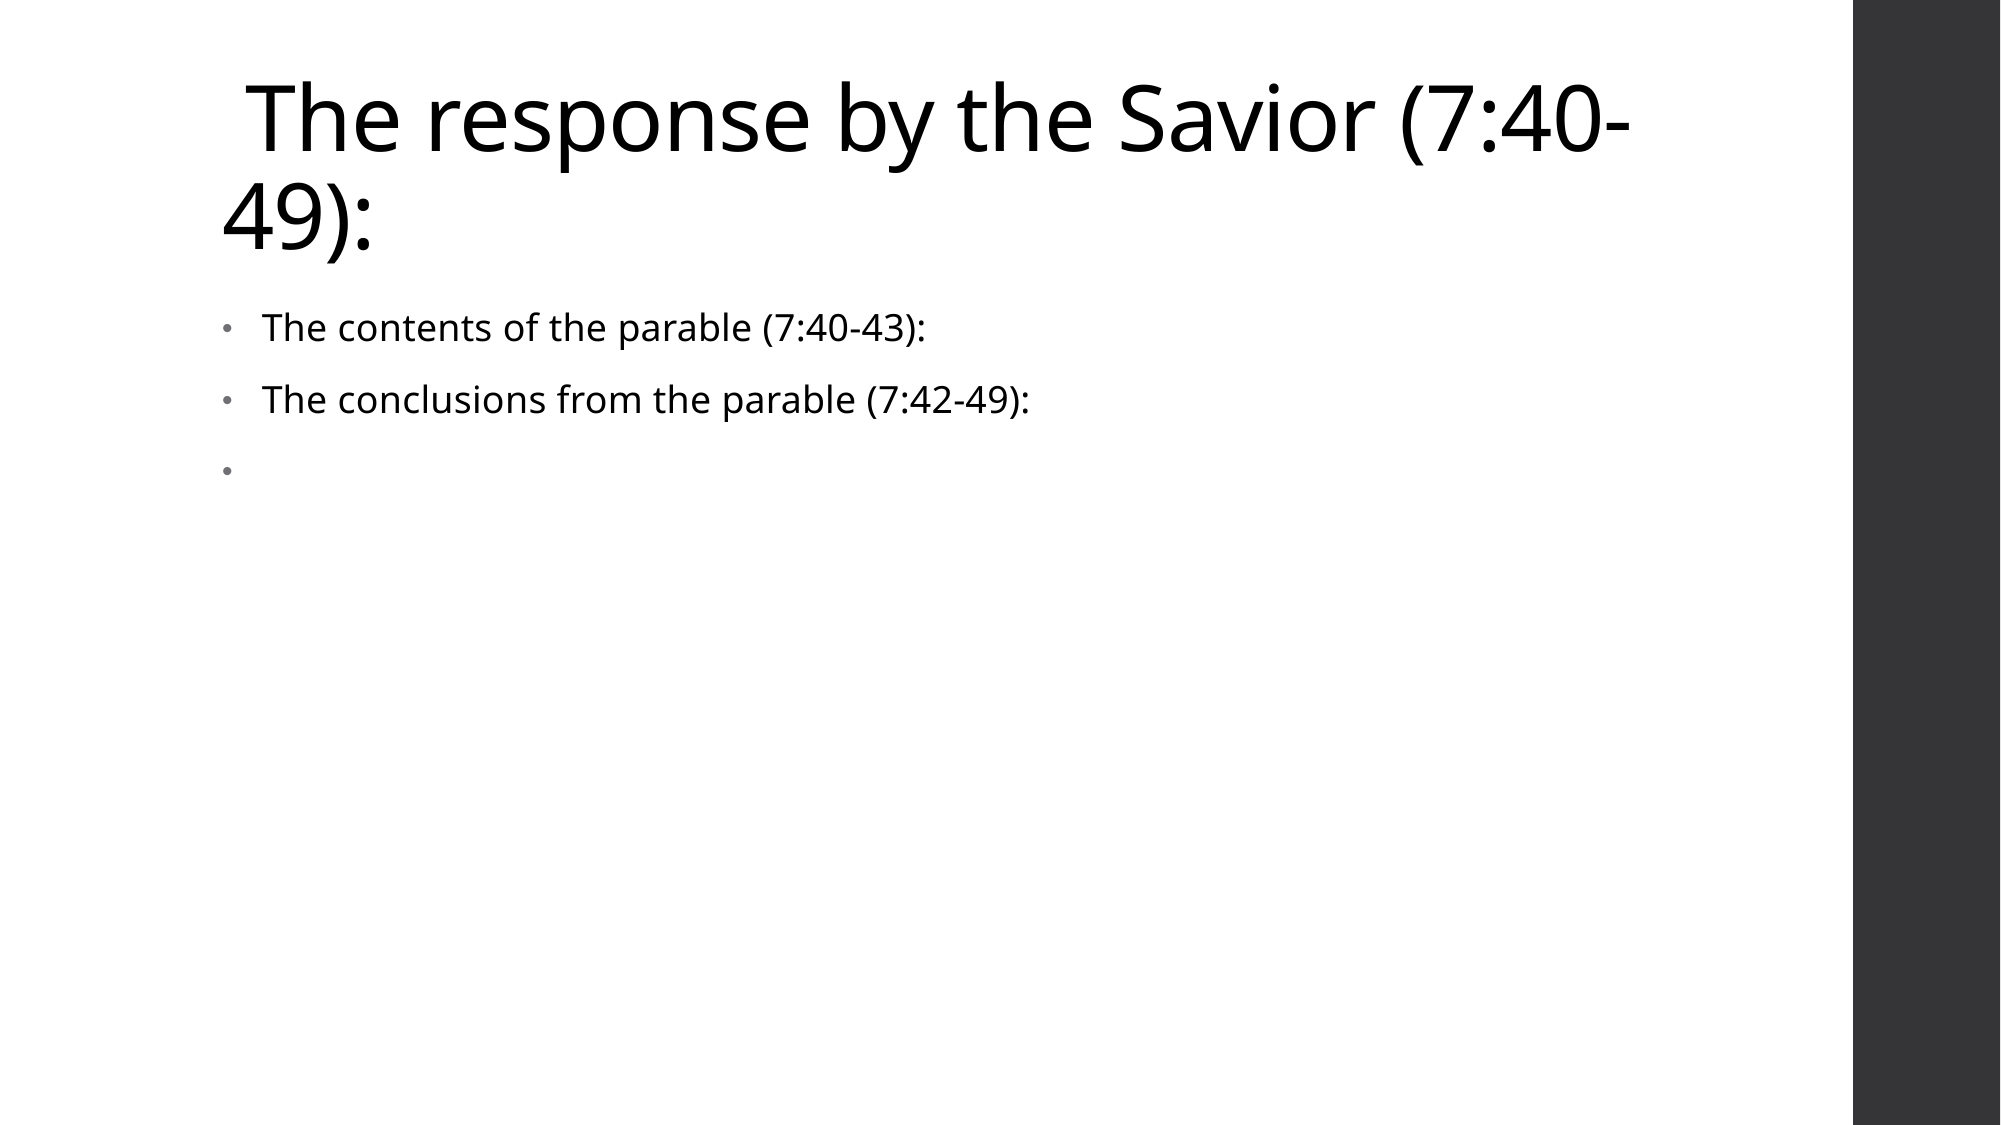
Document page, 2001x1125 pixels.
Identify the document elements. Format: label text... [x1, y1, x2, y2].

title The response by the Savior (7:40-49): [206, 60, 1797, 278]
list The contents of the parable (7:40-43): The conclusions from the parable (7:42-49): [206, 299, 1617, 1014]
